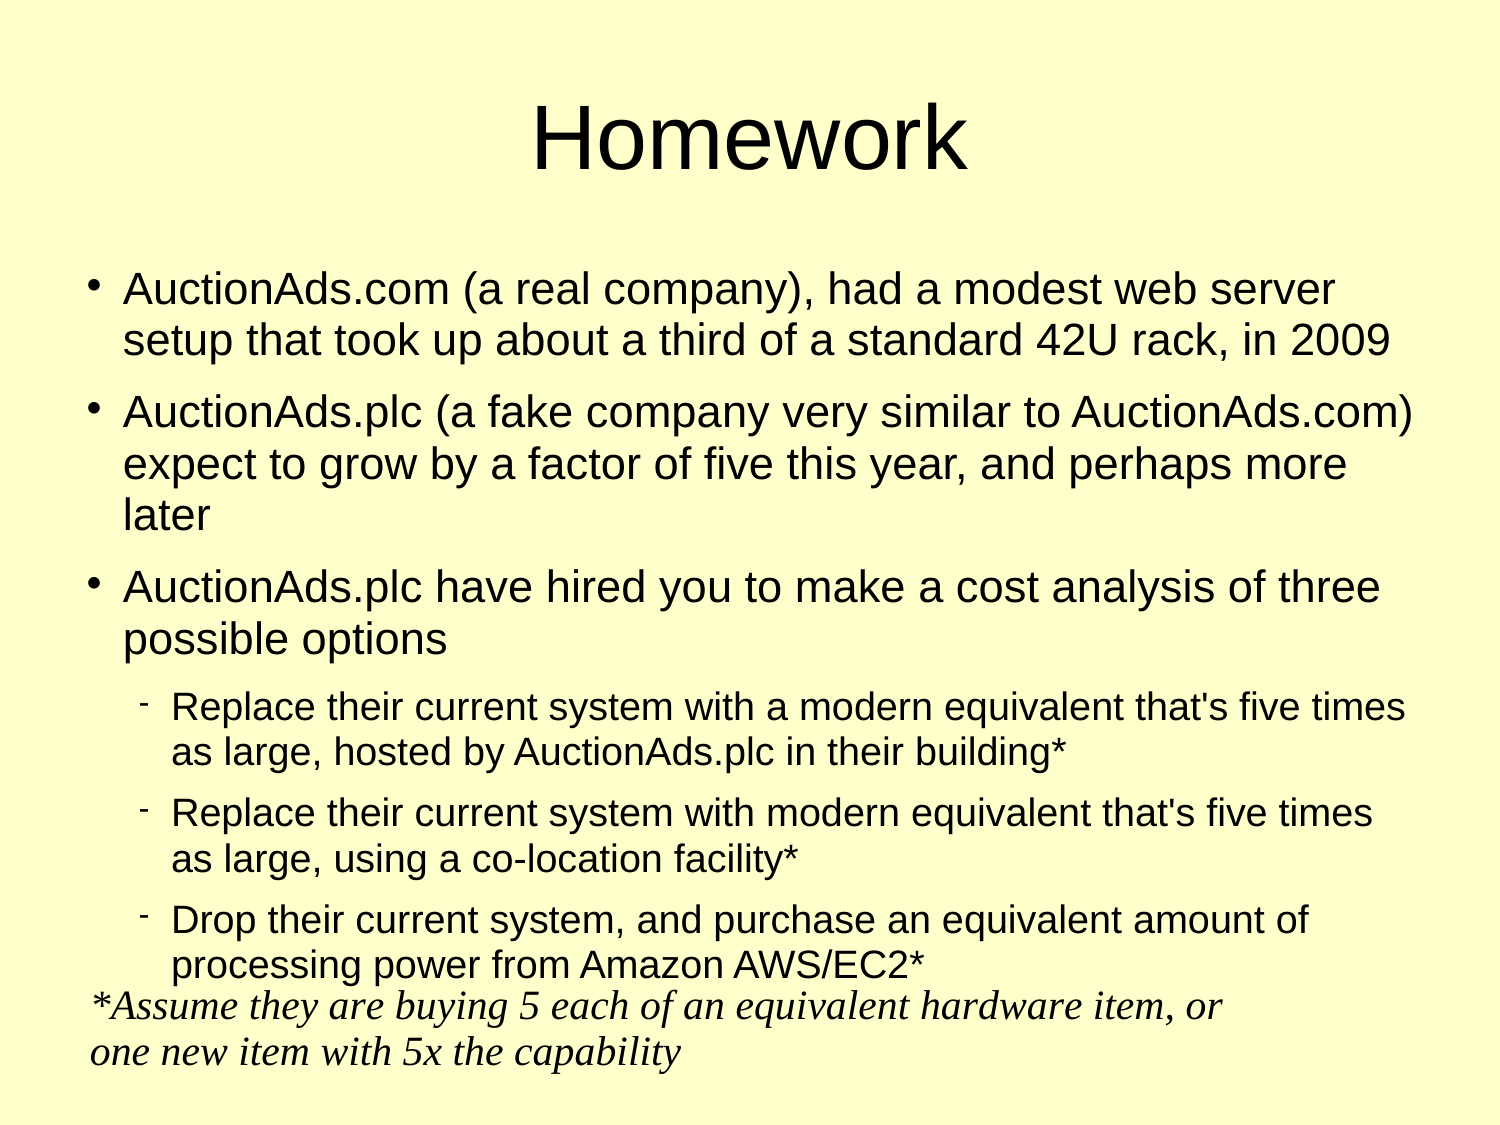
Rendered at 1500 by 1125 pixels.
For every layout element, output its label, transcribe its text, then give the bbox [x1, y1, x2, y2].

title Homework [74, 39, 1425, 238]
text_box *Assume they are buying 5 each of an equivalent hardware item, or one new item with 5x the capability [75, 975, 1276, 1083]
list AuctionAds.com (a real company), had a modest web server setup that took up about a third of a standard 42U rack, in 2009 AuctionAds.plc (a fake company very similar to AuctionAds.com) expect to grow by a factor of five this year, and perhaps more later AuctionAds.plc have hired you to make a cost analysis of three possible options Replace their current system with a modern equivalent that's five times as large, hosted by AuctionAds.plc in their building* Replace their current system with modern equivalent that's five times as large, using a co-location facility* Drop their current system, and purchase an equivalent amount of processing power from Amazon AWS/EC2* [74, 263, 1425, 1006]
